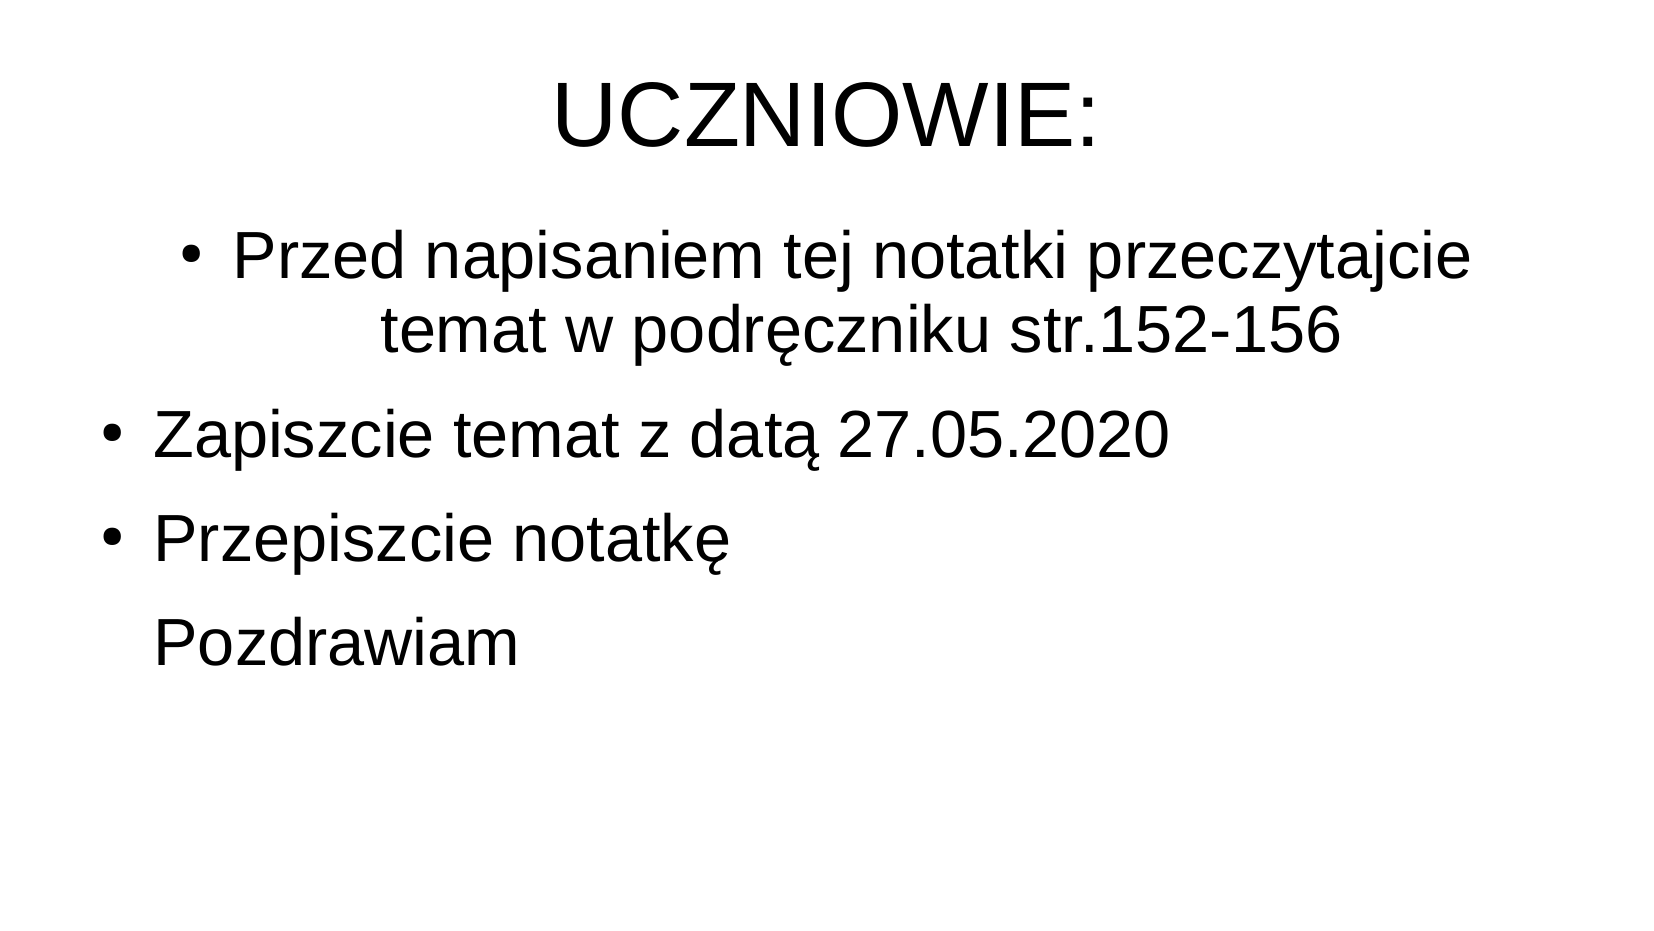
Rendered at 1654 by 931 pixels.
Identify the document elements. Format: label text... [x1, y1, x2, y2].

list Przed napisaniem tej notatki przeczytajcie temat w podręczniku str.152-156 Zapiszcie temat z datą 27.05.2020 Przepiszcie notatkę Pozdrawiam [82, 217, 1571, 758]
title UCZNIOWIE: [82, 37, 1571, 193]
